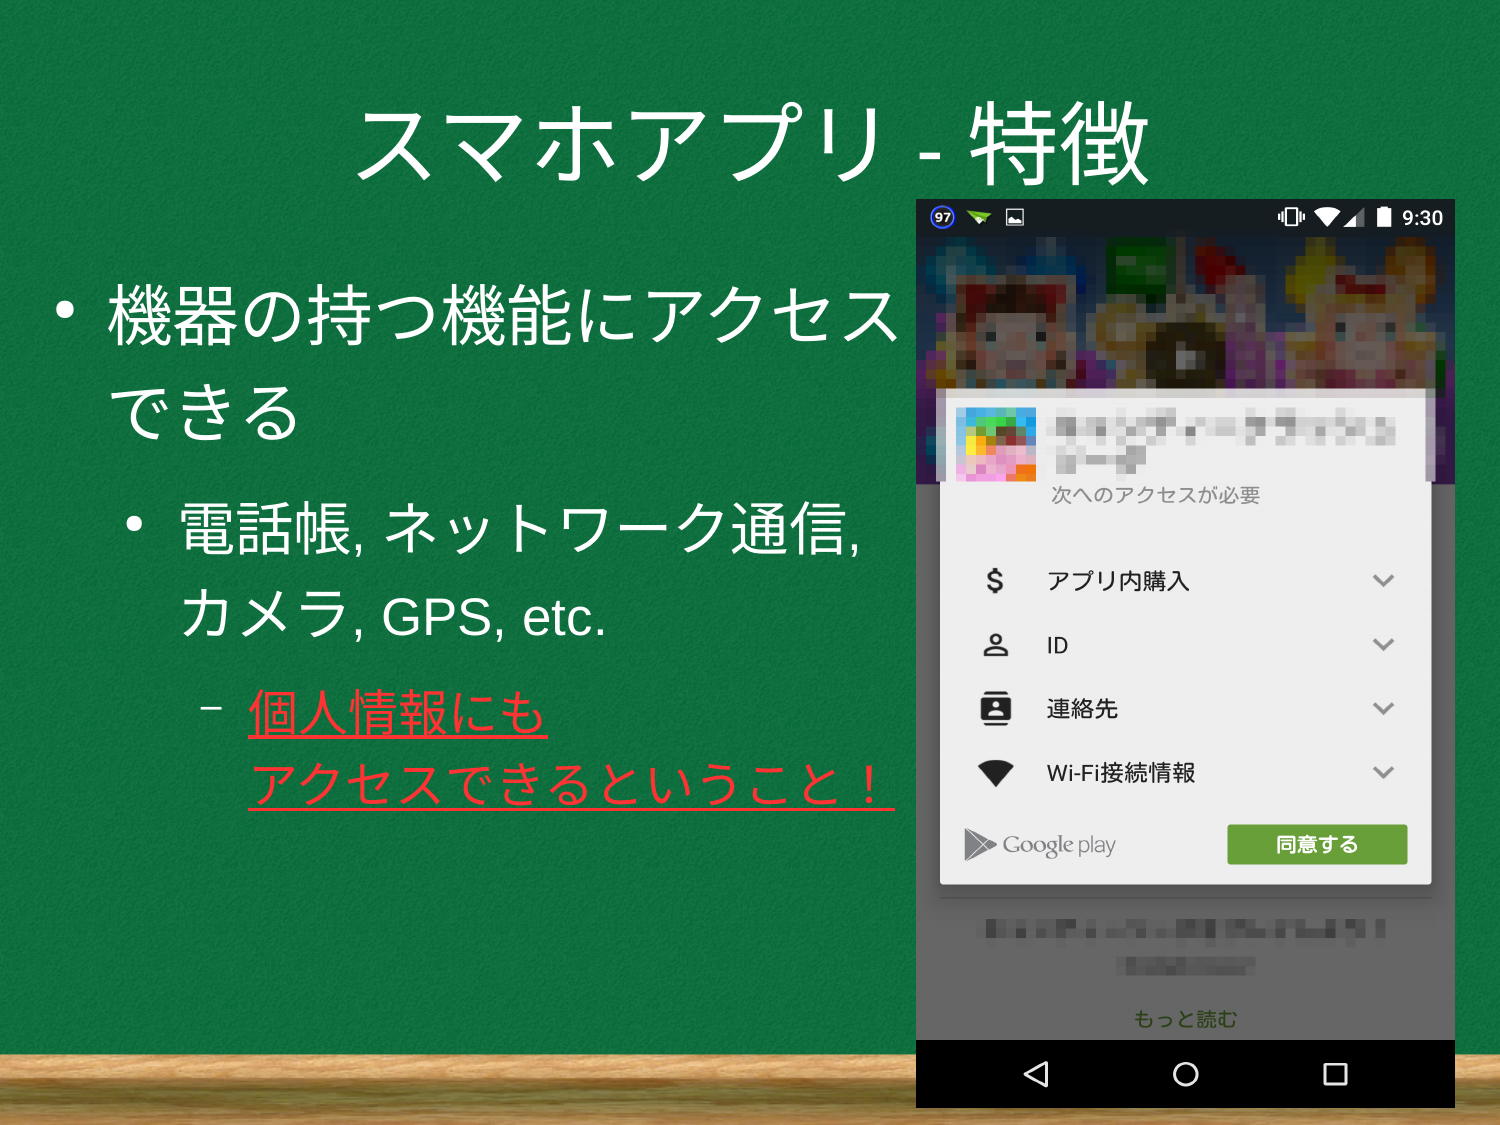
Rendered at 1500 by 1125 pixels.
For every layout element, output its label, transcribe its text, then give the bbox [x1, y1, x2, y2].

picture [0, 0, 1500, 1125]
list 機器の持つ機能にアクセスできる 電話帳, ネットワーク通信, カメラ, GPS, etc. 個人情報にも アクセスできるということ！ [35, 263, 916, 916]
title スマホアプリ - 特徴 [75, 44, 1425, 233]
